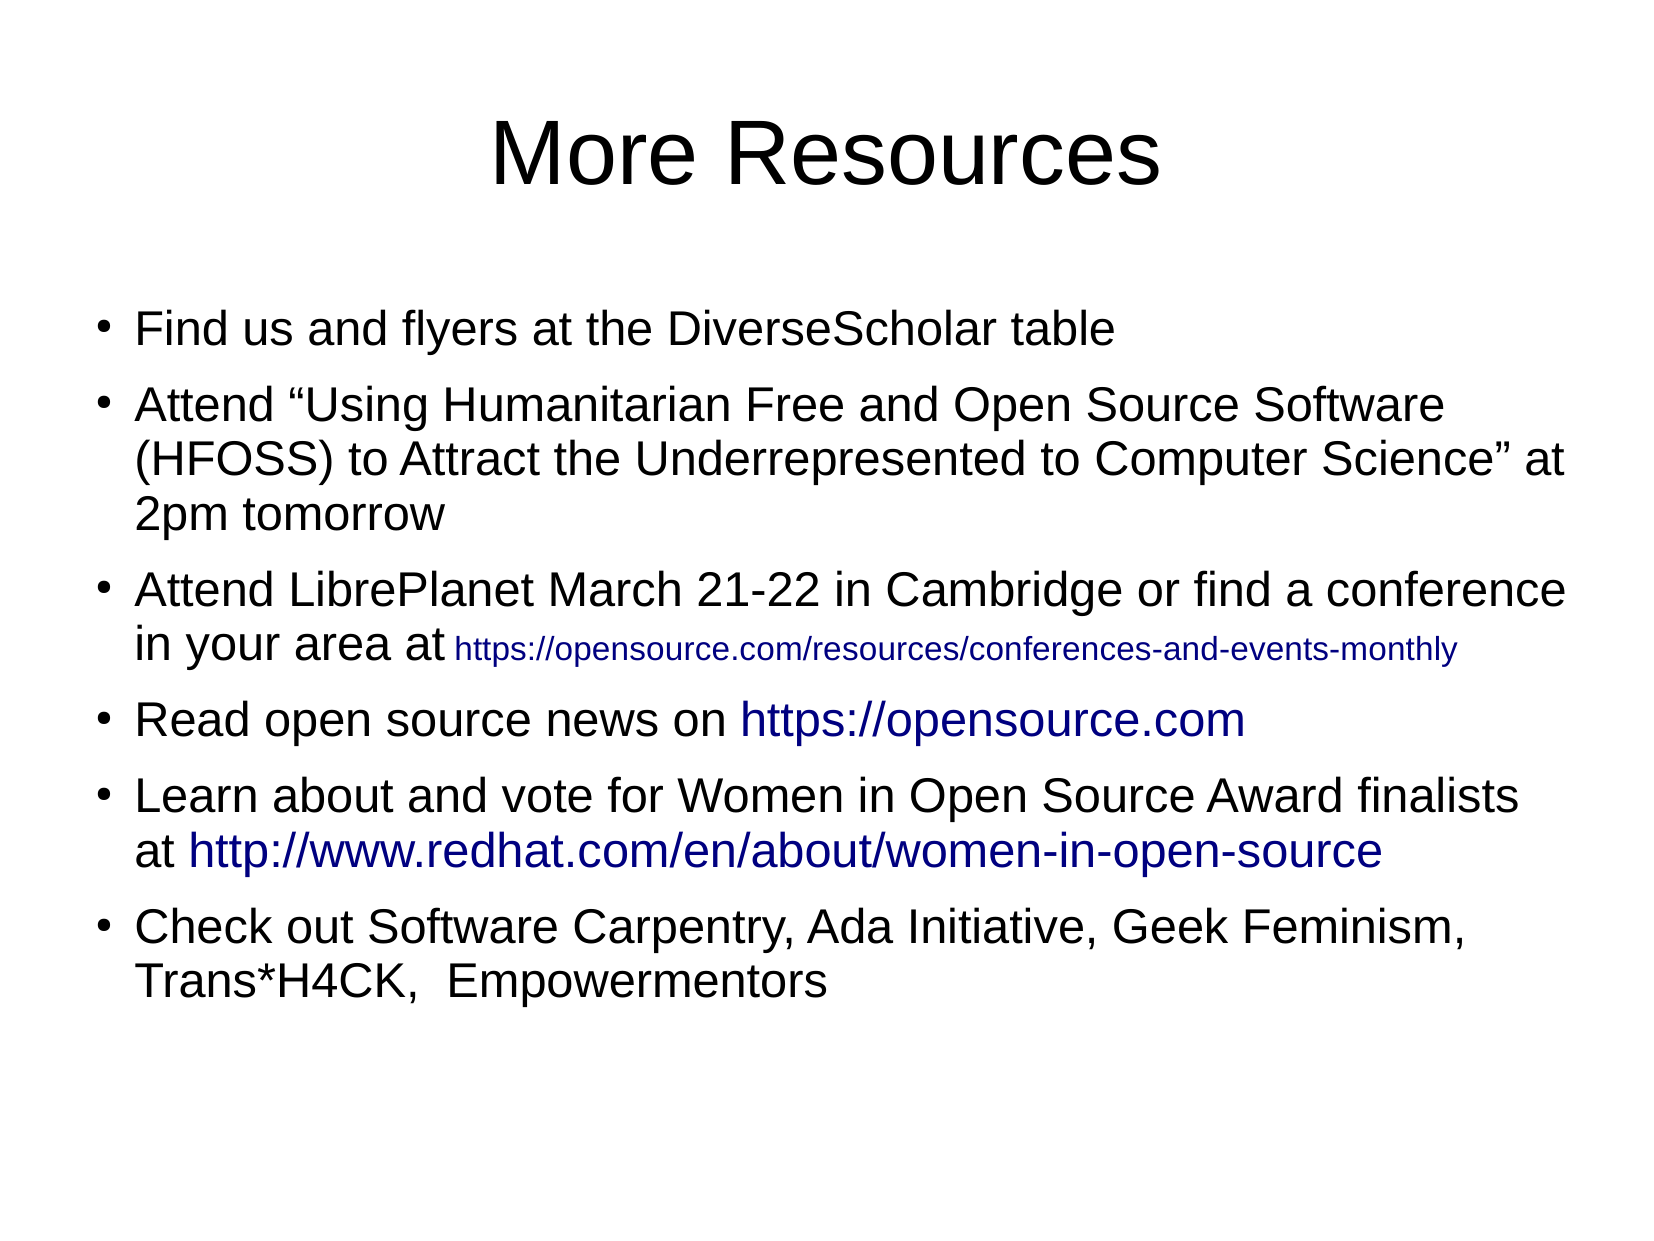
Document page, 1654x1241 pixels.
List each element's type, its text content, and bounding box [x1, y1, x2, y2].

title More Resources [82, 49, 1571, 257]
list Find us and flyers at the DiverseScholar table Attend “Using Humanitarian Free and Open Source Software (HFOSS) to Attract the Underrepresented to Computer Science” at 2pm tomorrow Attend LibrePlanet March 21-22 in Cambridge or find a conference in your area at https://opensource.com/resources/conferences-and-events-monthly Read open source news on https://opensource.com Learn about and vote for Women in Open Source Award finalists at http://www.redhat.com/en/about/women-in-open-source Check out Software Carpentry, Ada Initiative, Geek Feminism, Trans*H4CK, Empowermentors [82, 300, 1571, 1021]
